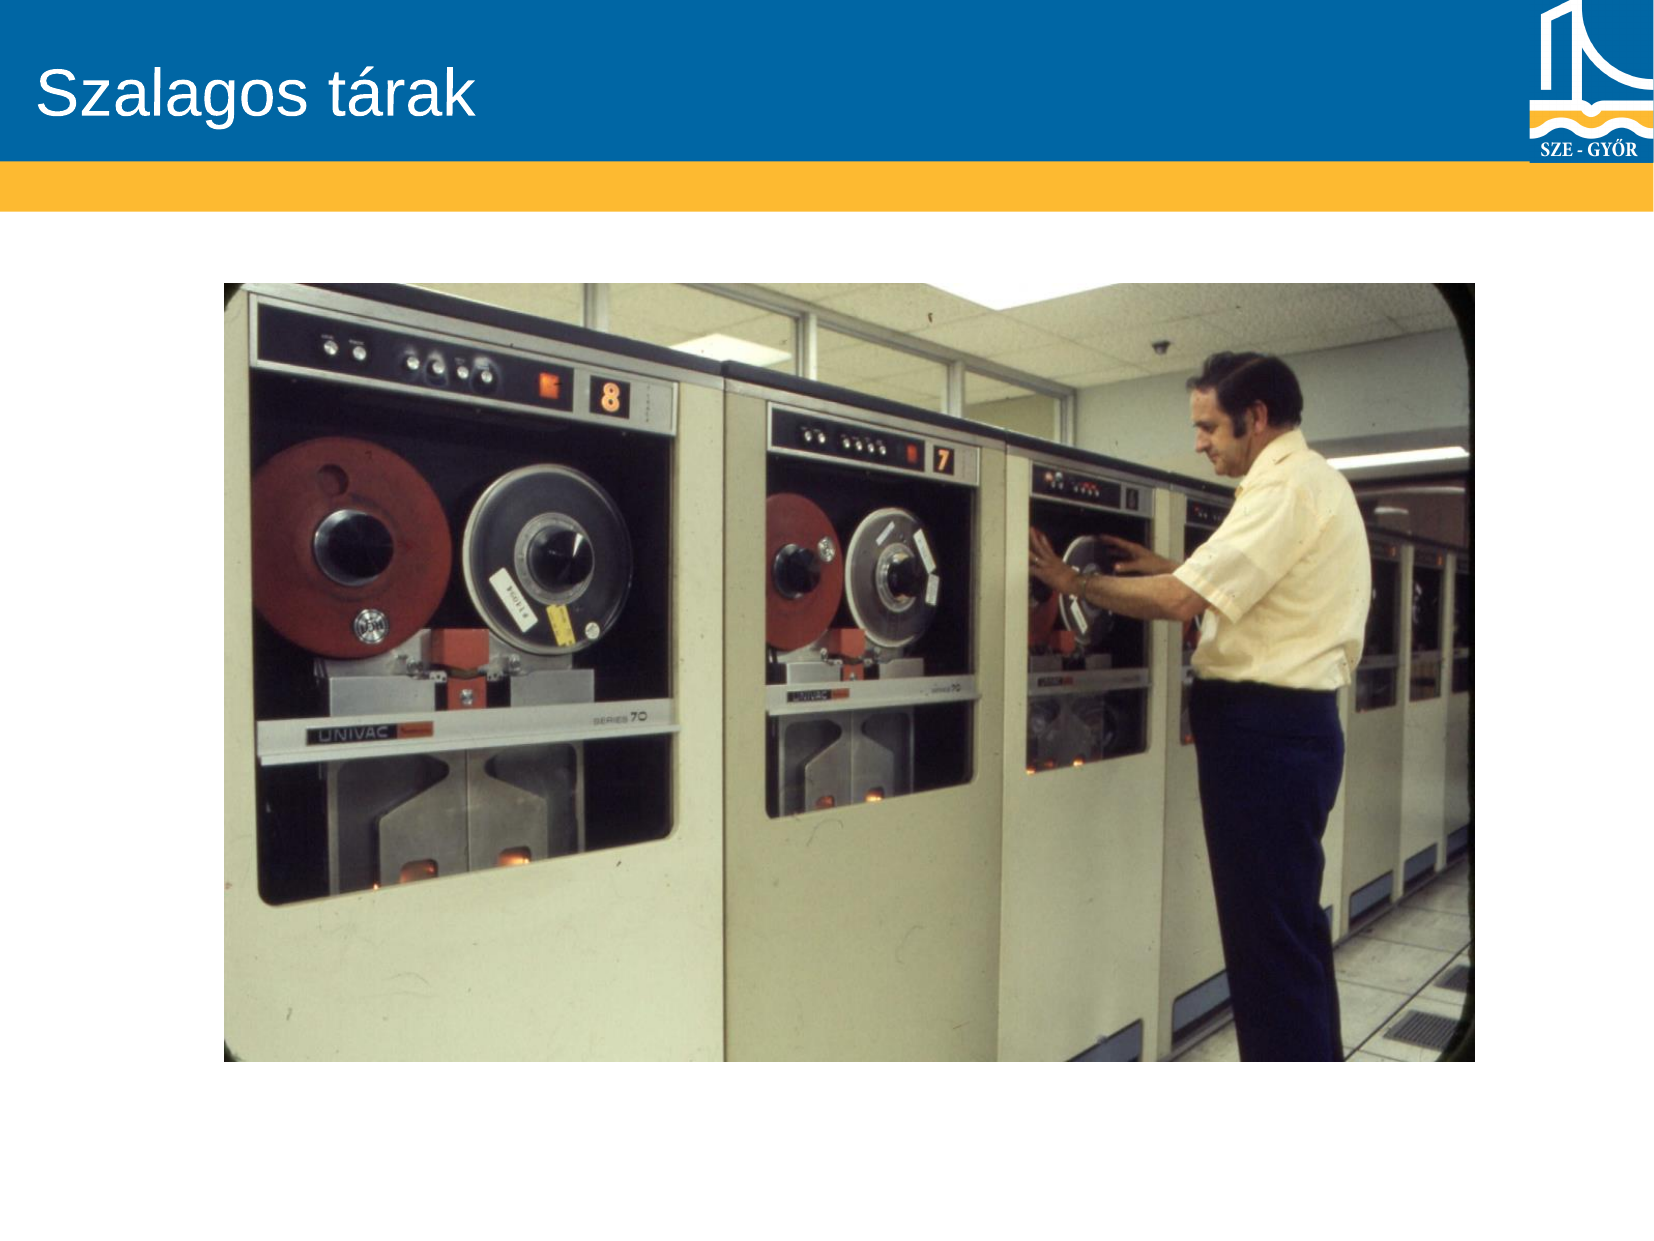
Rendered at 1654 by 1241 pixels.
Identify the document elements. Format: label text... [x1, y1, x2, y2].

picture [1529, 0, 1654, 163]
picture [224, 283, 1475, 1062]
text_box Szalagos tárak [34, 48, 1524, 144]
